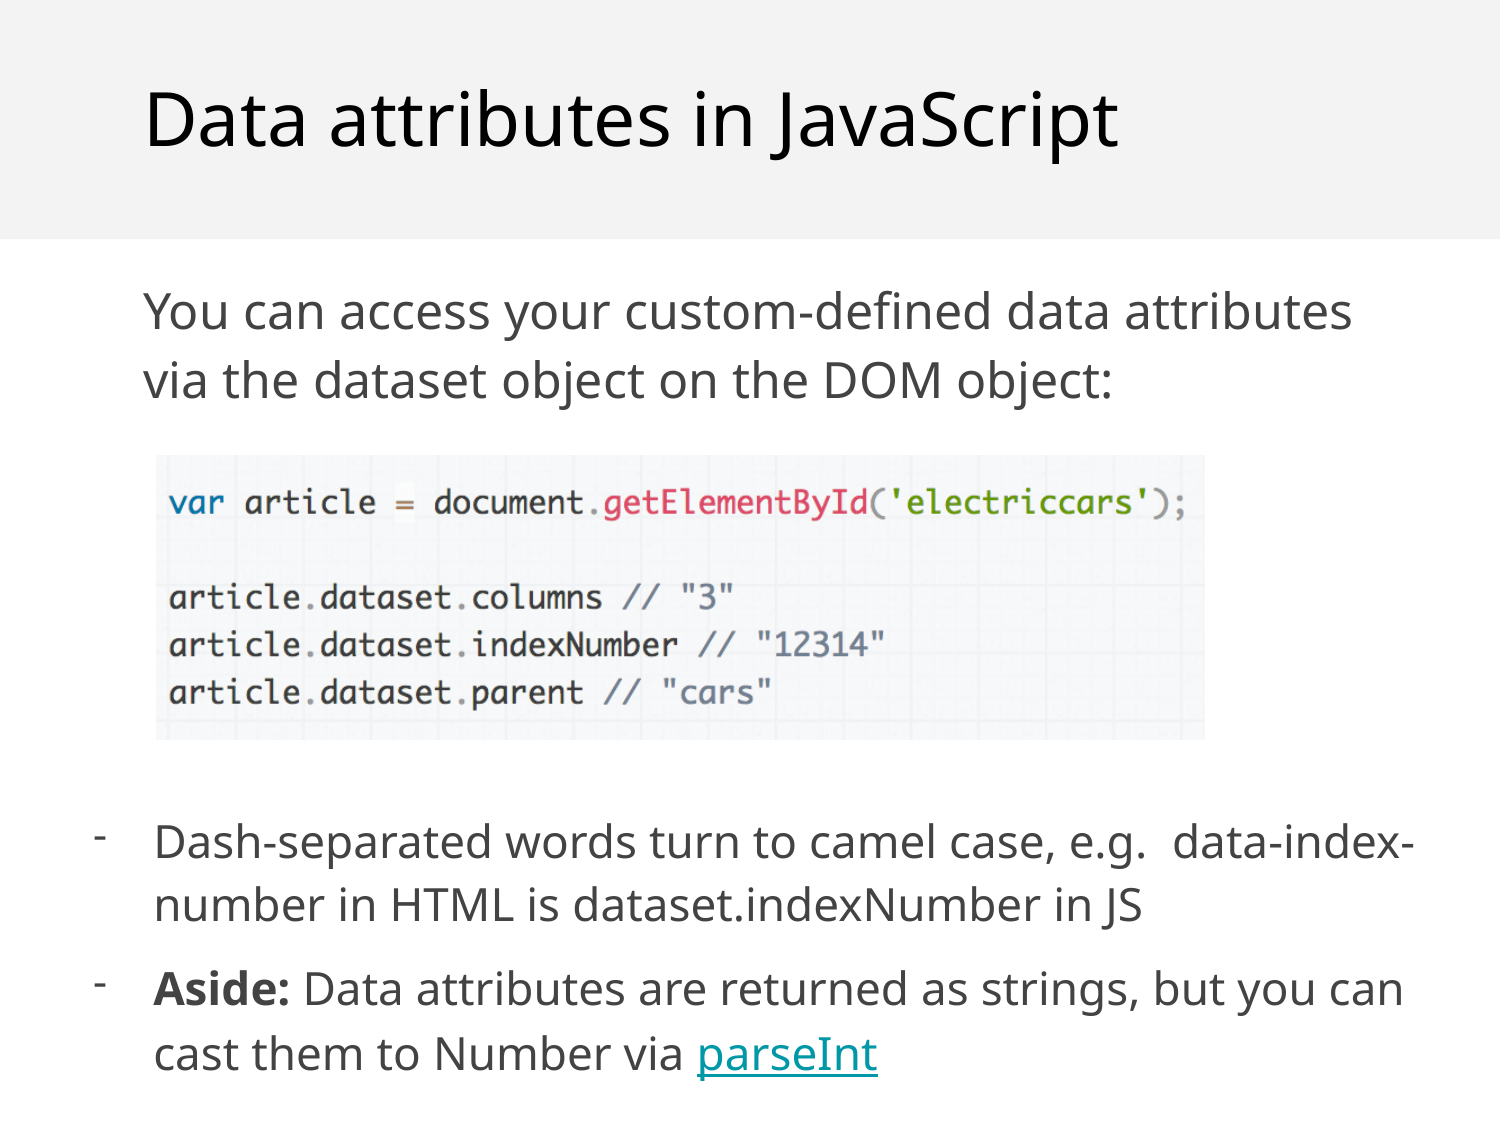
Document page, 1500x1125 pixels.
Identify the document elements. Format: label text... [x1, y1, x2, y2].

list You can access your custom-defined data attributes via the dataset object on the DOM object: [128, 255, 1372, 456]
title Data attributes in JavaScript [128, 56, 1372, 183]
picture [156, 455, 1205, 740]
list Dash-separated words turn to camel case, e.g. data-index-number in HTML is dataset.indexNumber in JS Aside: Data attributes are returned as strings, but you can cast them to Number via parseInt [63, 789, 1437, 990]
